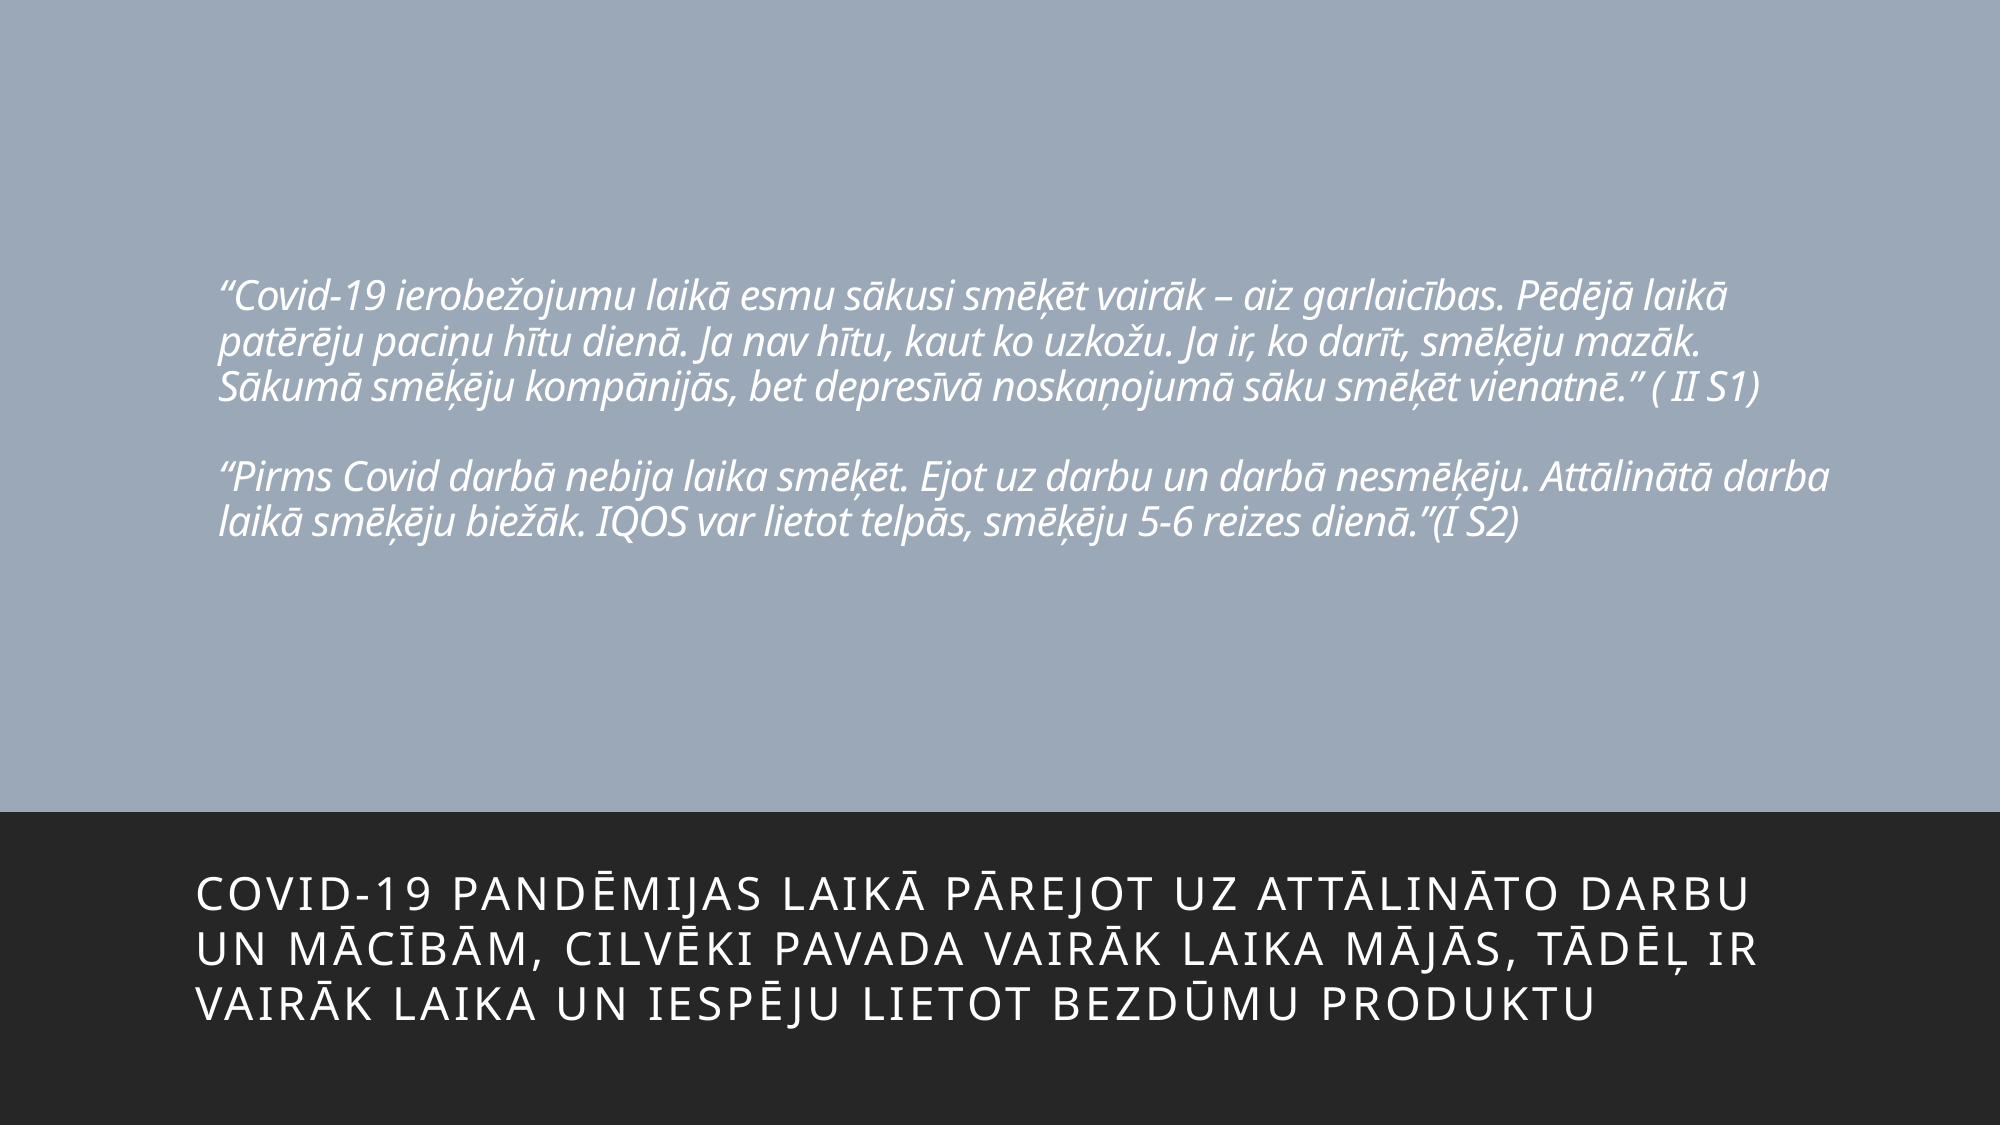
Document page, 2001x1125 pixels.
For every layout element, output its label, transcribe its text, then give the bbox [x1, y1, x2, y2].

text_box [0, 0, 2000, 1125]
title “Covid-19 ierobežojumu laikā esmu sākusi smēķēt vairāk – aiz garlaicības. Pēdējā laikā patērēju paciņu hītu dienā. Ja nav hītu, kaut ko uzkožu. Ja ir, ko darīt, smēķēju mazāk. Sākumā smēķēju kompānijās, bet depresīvā noskaņojumā sāku smēķēt vienatnē.” ( II S1) “Pirms Covid darbā nebija laika smēķēt. Ejot uz darbu un darbā nesmēķēju. Attālinātā darba laikā smēķēju biežāk. IQOS var lietot telpās, smēķēju 5-6 reizes dienā.”(I S2) [203, 138, 1854, 777]
subtitle Covid-19 pandēmijas laikā pārejot uz attālināto darbu un mācībām, cilvēki pavada vairāk laika mājās, tādēļ ir vairāk laika un iespēju lietot bezdūmu produktu [180, 857, 1831, 1045]
